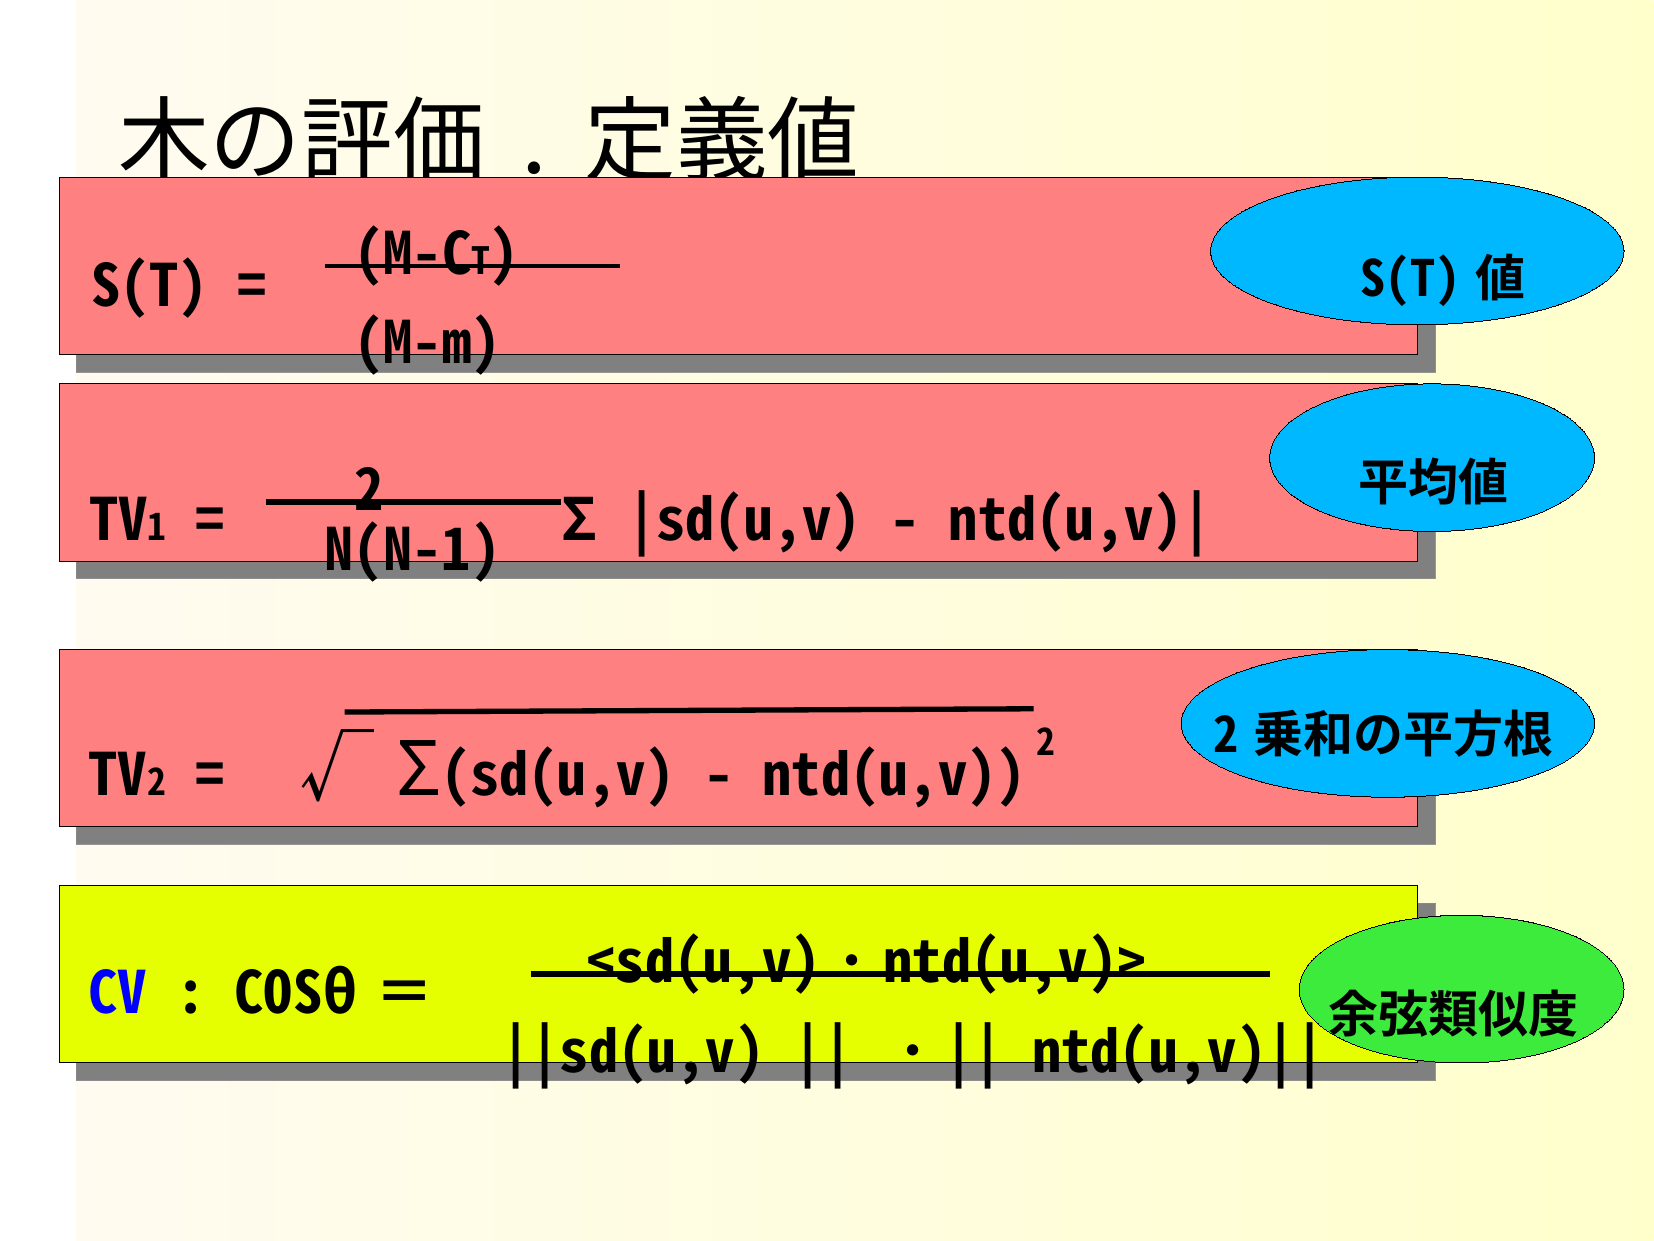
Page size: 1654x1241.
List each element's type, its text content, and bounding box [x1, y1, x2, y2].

text_box 余弦類似度 [1328, 974, 1595, 1025]
text_box 平均値 [1358, 442, 1510, 502]
text_box [59, 649, 1595, 827]
text_box 2乗和の平方根 [1210, 691, 1565, 827]
list [121, 1056, 1534, 1127]
text_box [59, 383, 1595, 562]
text_box N(N-1) [324, 502, 704, 562]
text_box CV : COSθ＝ [88, 945, 1240, 1004]
text_box <sd(u,v)･ntd(u,v)> [586, 915, 1270, 974]
text_box S(T)値 [1240, 236, 1635, 292]
list [121, 516, 1534, 670]
text_box [59, 177, 1620, 355]
text_box TV1 = Σ |sd(u,v) - ntd(u,v)| [89, 472, 354, 531]
text_box (M-CT) [354, 206, 574, 266]
text_box TV1 = Σ |sd(u,v) - ntd(u,v)| [443, 472, 1241, 531]
title 木の評価.定義値 [118, 29, 1531, 189]
text_box S(T) = [88, 236, 272, 300]
list [121, 344, 1534, 399]
text_box 2 [1033, 708, 1059, 753]
text_box 2 [354, 442, 443, 502]
list [121, 827, 1534, 922]
text_box [59, 885, 1625, 1063]
text_box TV2 = √Σ(sd(u,v) - ntd(u,v)) [88, 708, 1210, 784]
text_box ||sd(u,v) || ･|| ntd(u,v)|| [324, 1004, 1329, 1093]
text_box (M-m) [354, 295, 532, 355]
